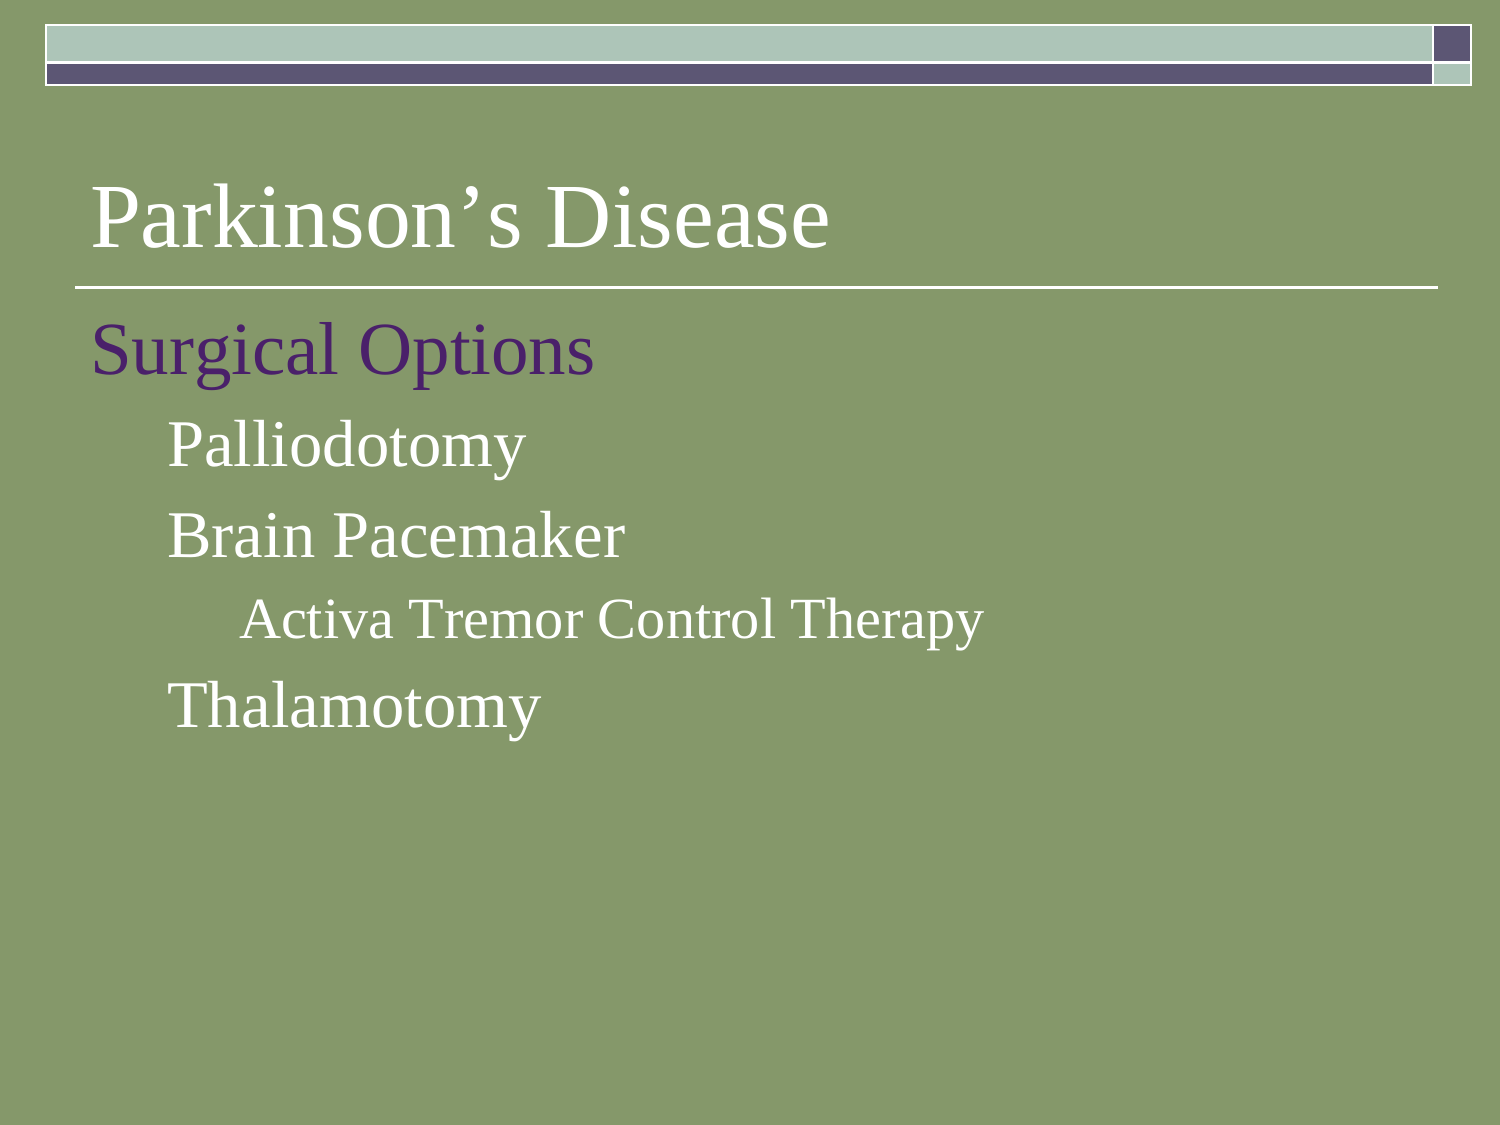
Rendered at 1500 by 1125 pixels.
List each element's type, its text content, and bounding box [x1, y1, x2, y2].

list Surgical Options Palliodotomy Brain Pacemaker Activa Tremor Control Therapy Thalamotomy [75, 299, 1426, 1006]
title Parkinson’s Disease [75, 87, 1426, 275]
